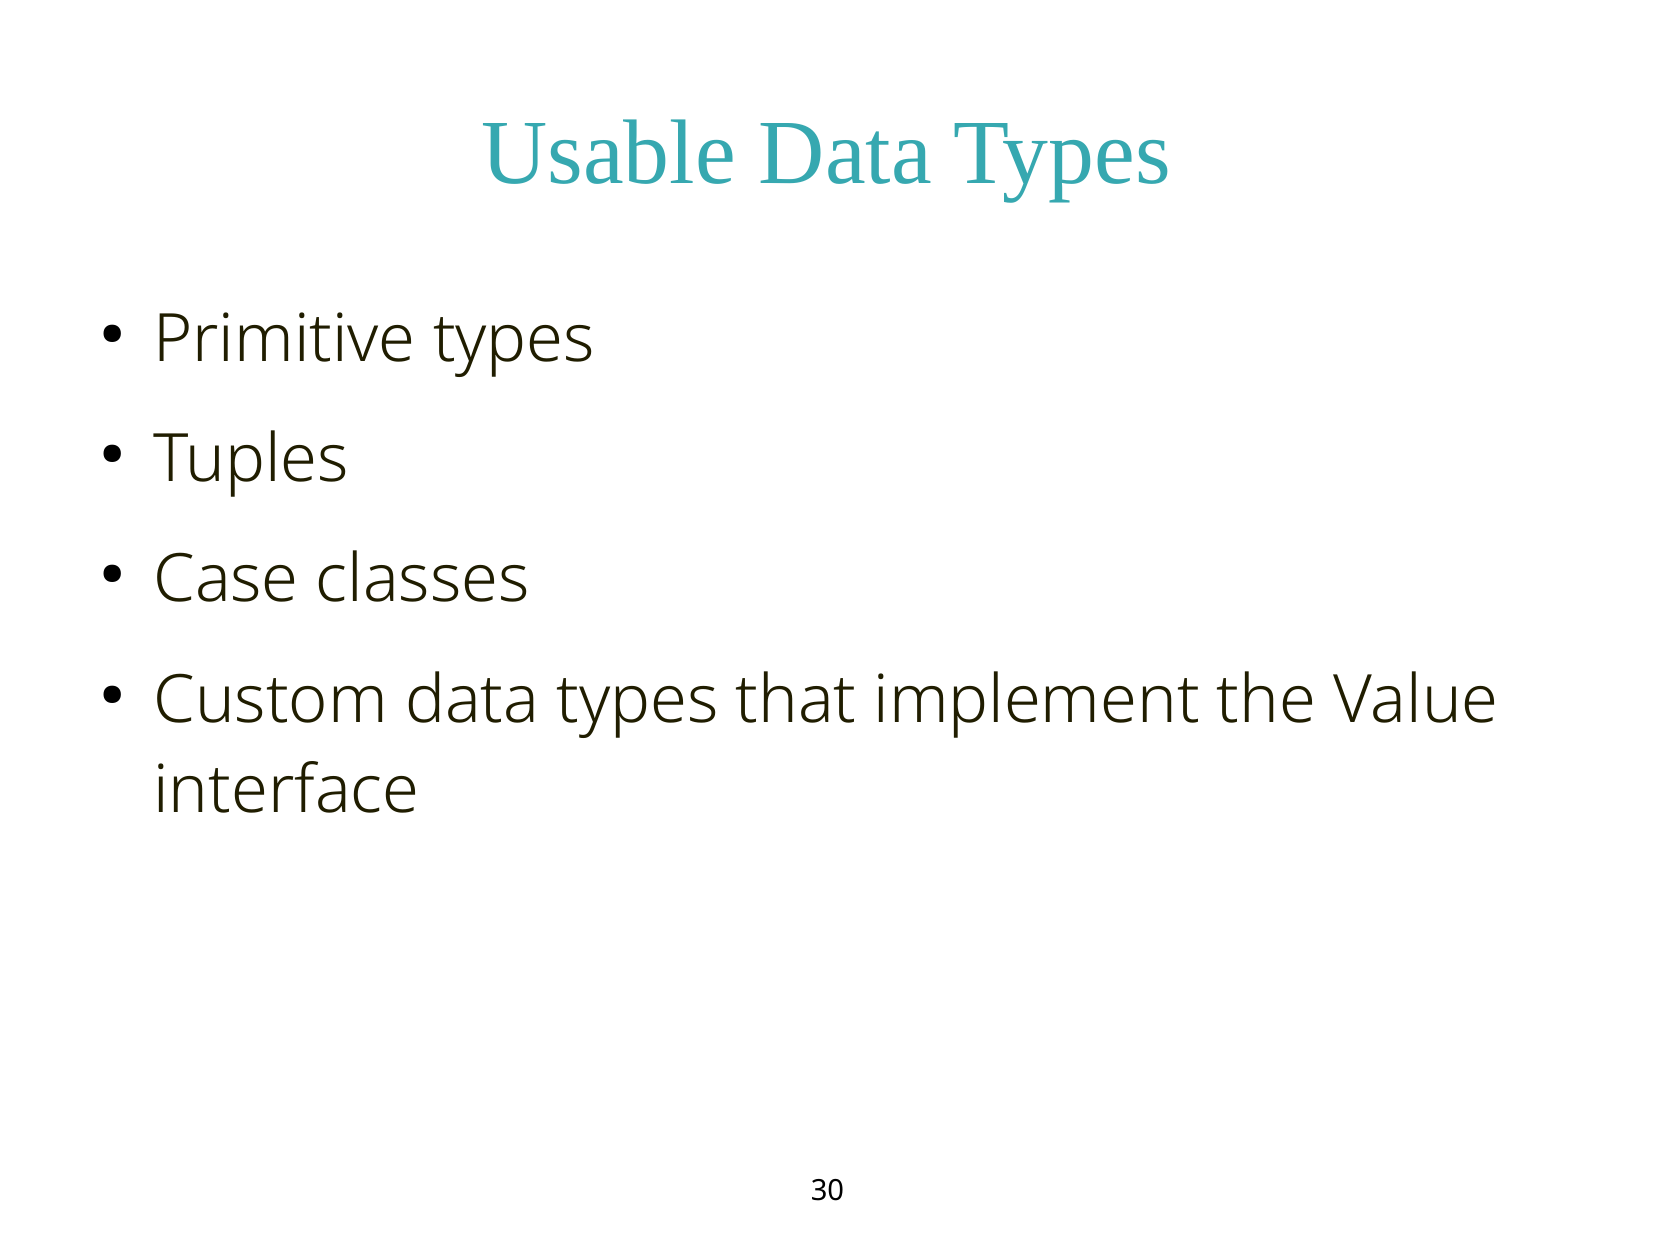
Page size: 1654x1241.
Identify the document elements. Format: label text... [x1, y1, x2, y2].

list Primitive types Tuples Case classes Custom data types that implement the Value interface [82, 290, 1571, 1010]
title Usable Data Types [82, 49, 1571, 257]
